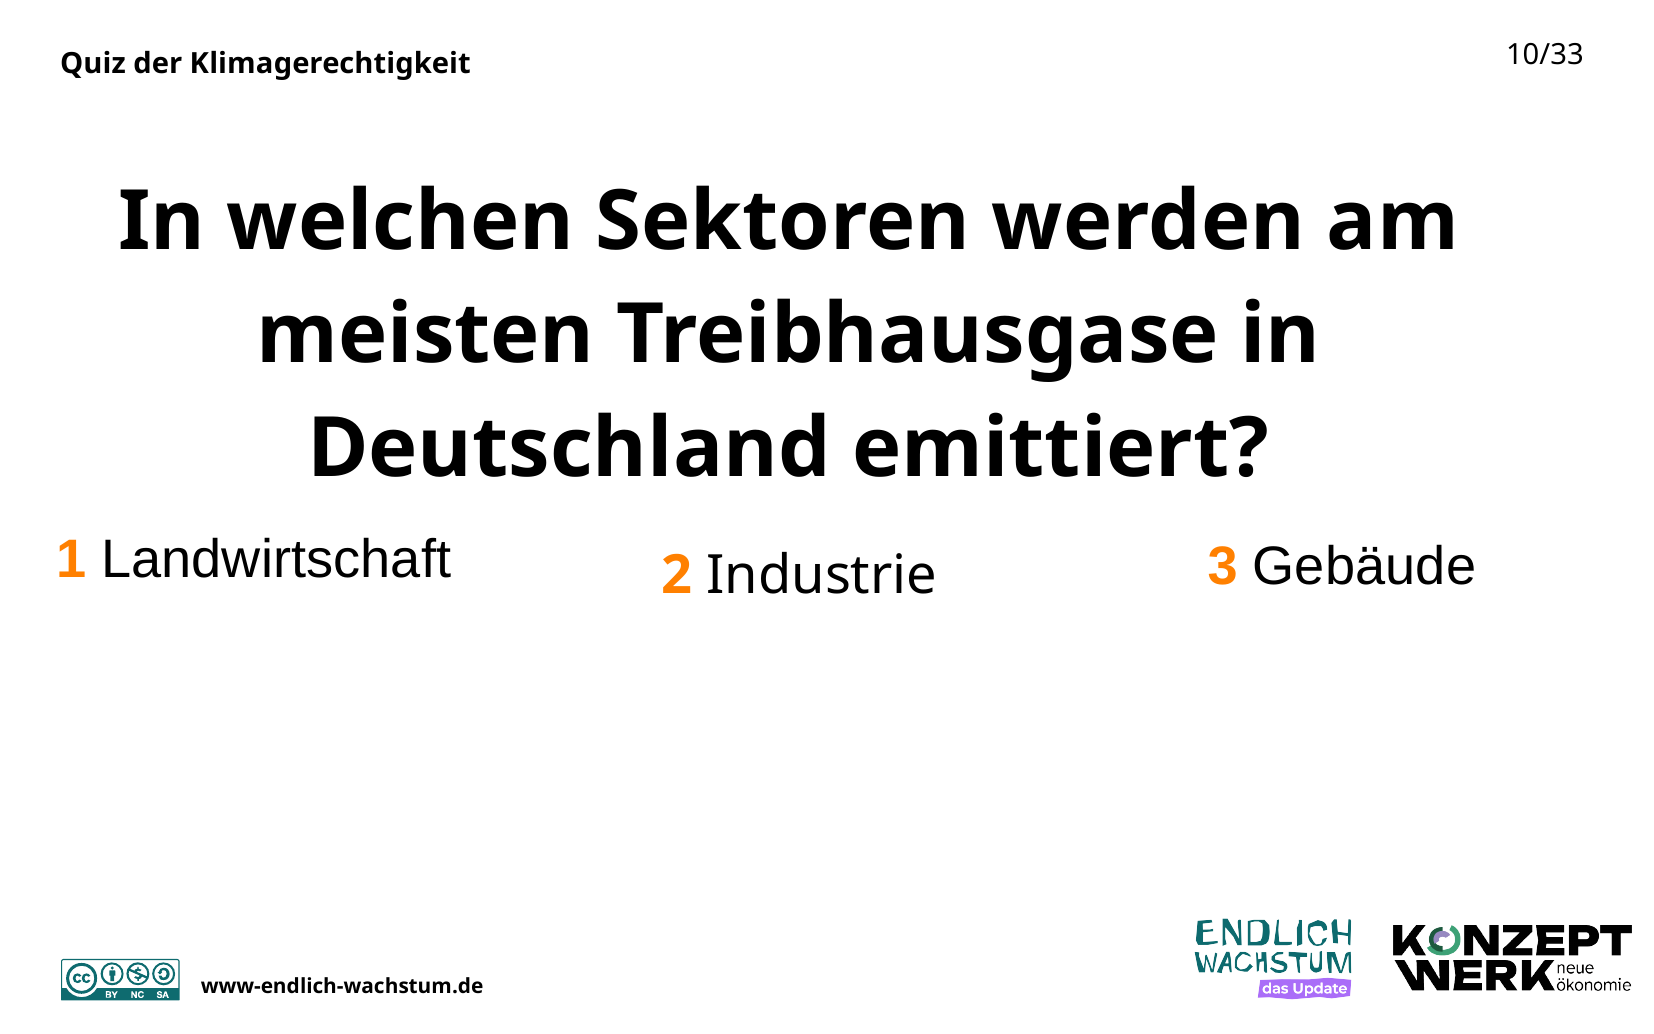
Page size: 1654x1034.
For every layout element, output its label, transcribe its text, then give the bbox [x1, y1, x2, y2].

text_box 3 Gebäude [1122, 528, 1583, 665]
picture [1176, 900, 1374, 1011]
text_box 2 Industrie [575, 528, 1137, 816]
title In welchen Sektoren werden am meisten Treibhausgase in Deutschland emittiert? [118, 160, 1607, 513]
text_box 1 Landwirtschaft [0, 521, 502, 657]
picture [1387, 917, 1636, 997]
